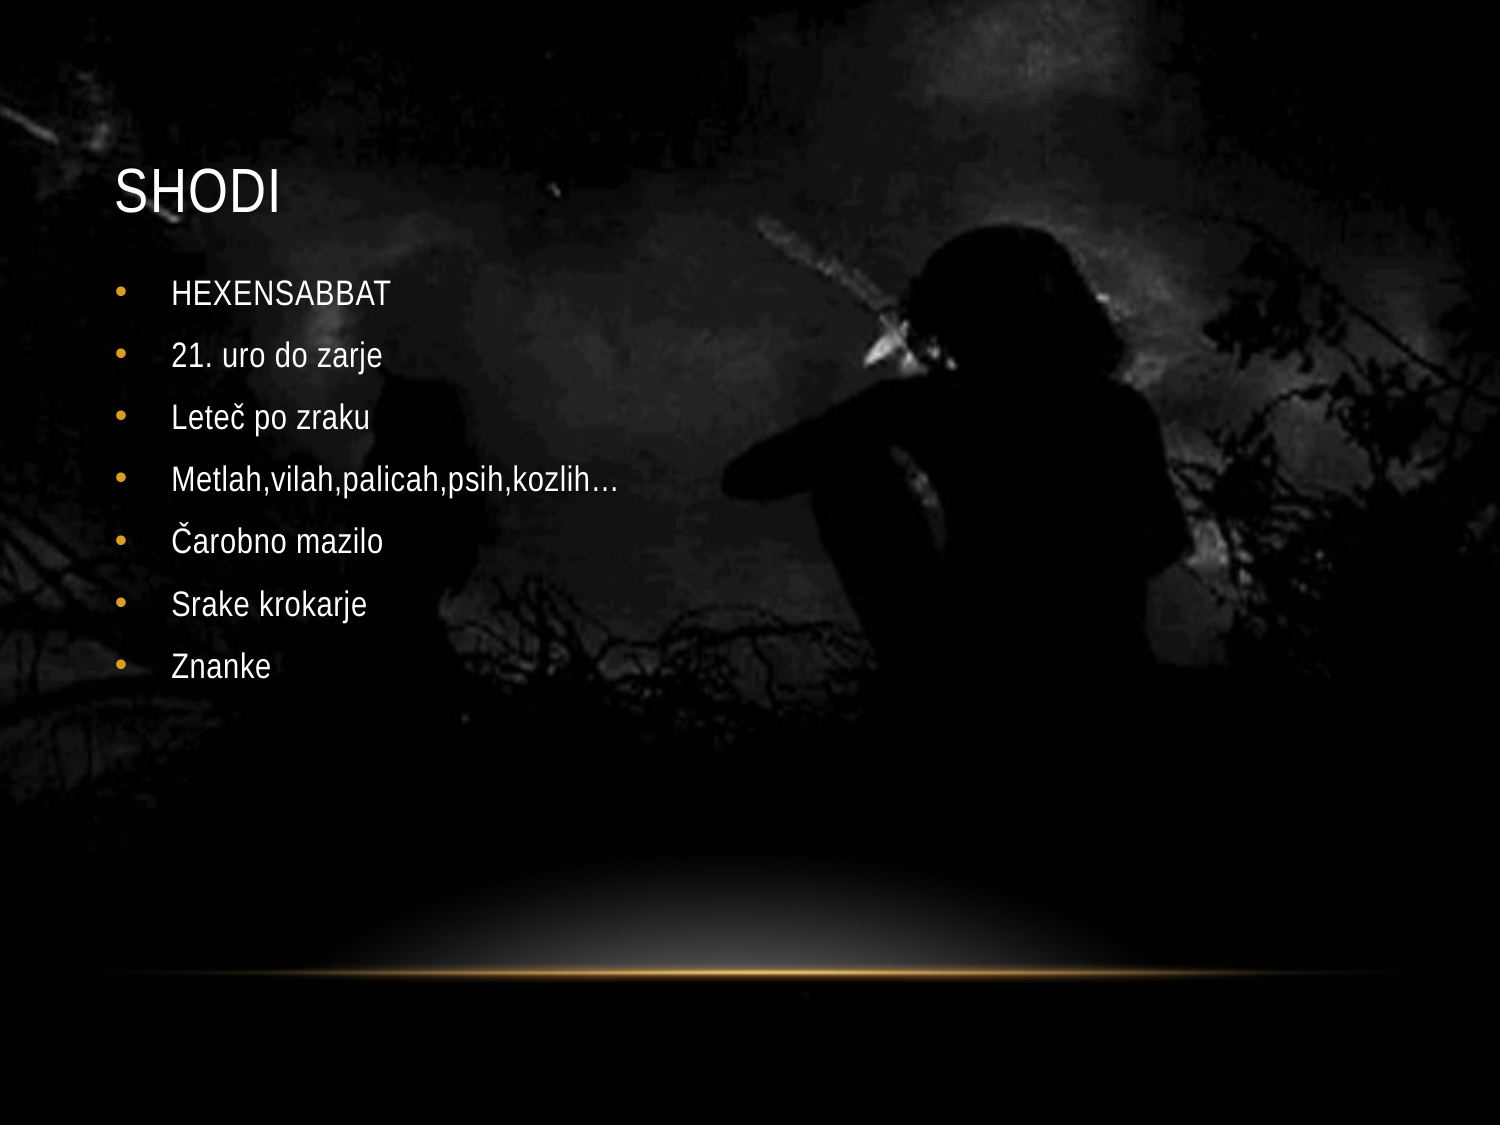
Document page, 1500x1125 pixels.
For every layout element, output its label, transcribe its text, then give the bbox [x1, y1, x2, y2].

list HEXENSABBAT 21. uro do zarje Leteč po zraku Metlah,vilah,palicah,psih,kozlih… Čarobno mazilo Srake krokarje Znanke [99, 262, 1400, 938]
picture [0, 0, 1500, 1125]
title SHODI [99, 45, 1400, 233]
